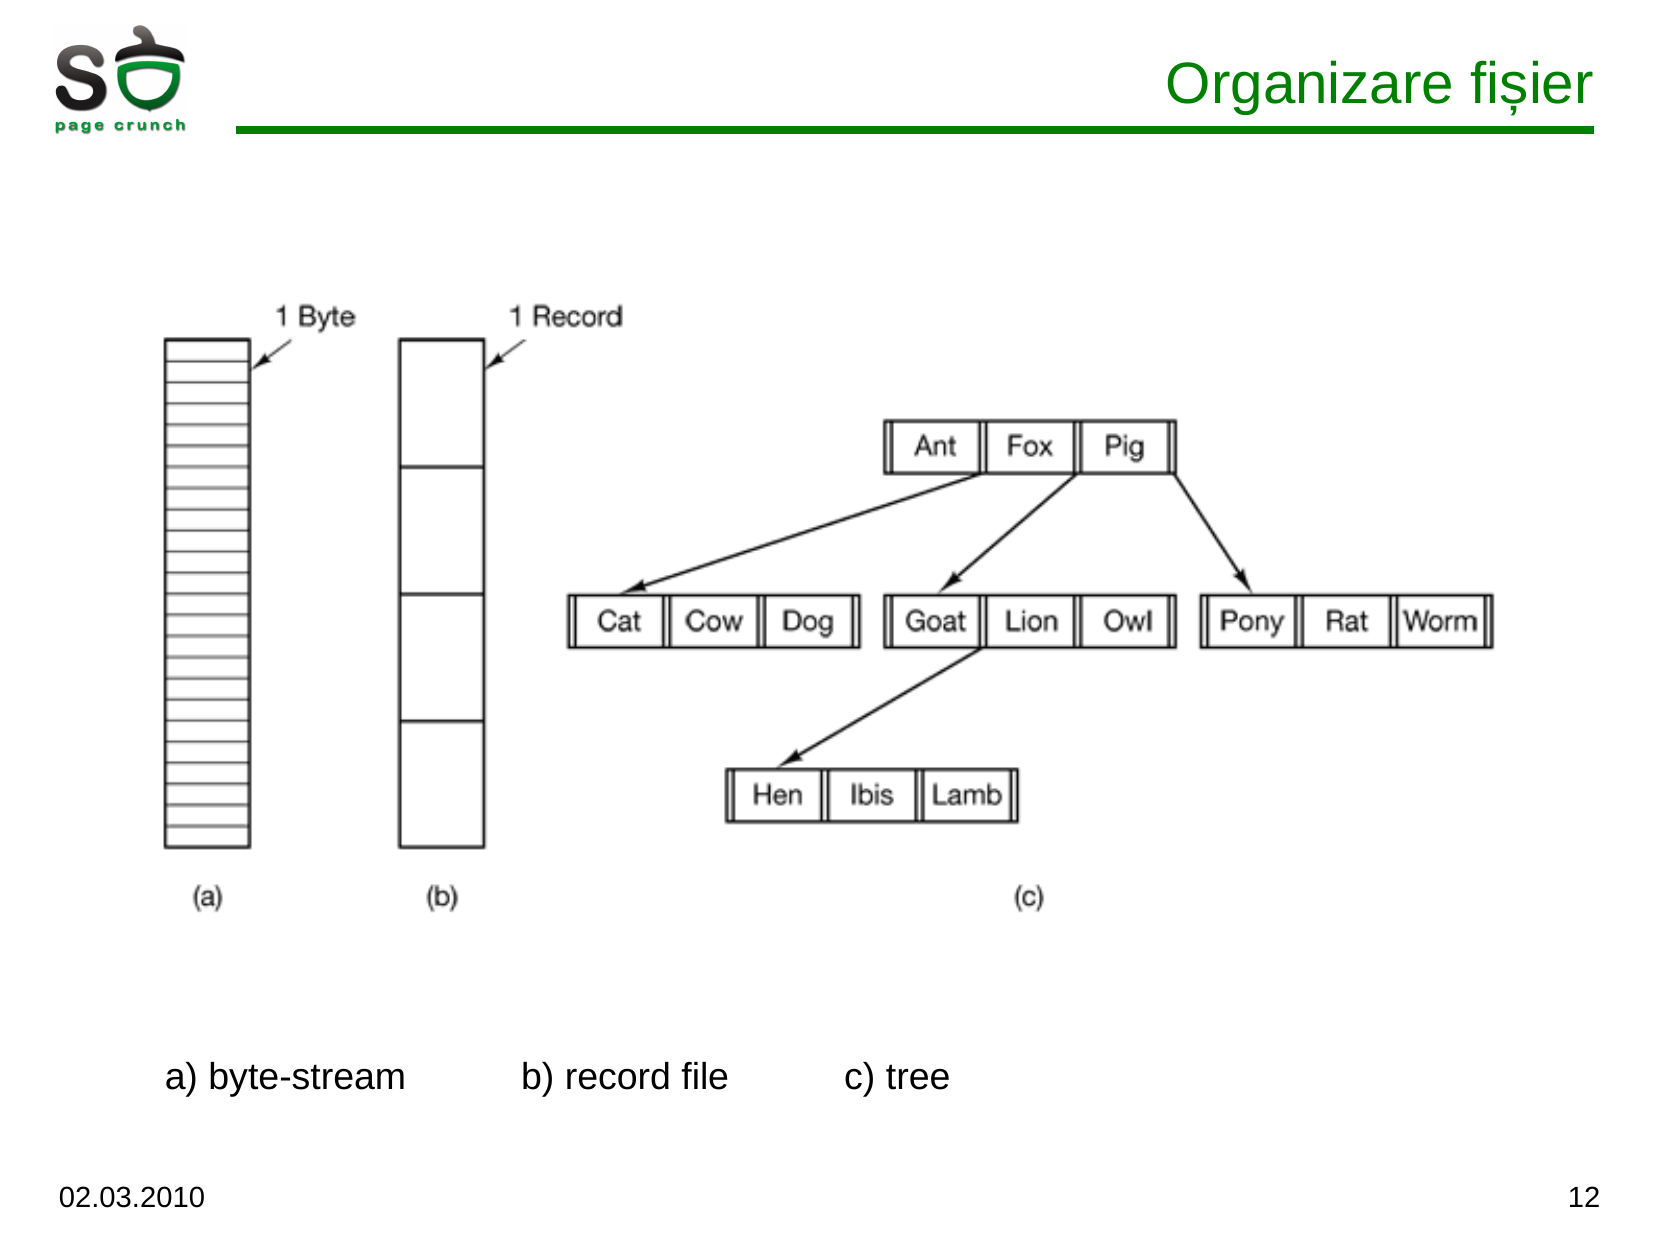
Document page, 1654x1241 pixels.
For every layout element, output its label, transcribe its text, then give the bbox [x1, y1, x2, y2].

picture [154, 290, 1509, 929]
title Organizare fișier [236, 49, 1595, 119]
text_box a) byte-stream b) record file c) tree [150, 1048, 1238, 1106]
picture [53, 23, 188, 136]
